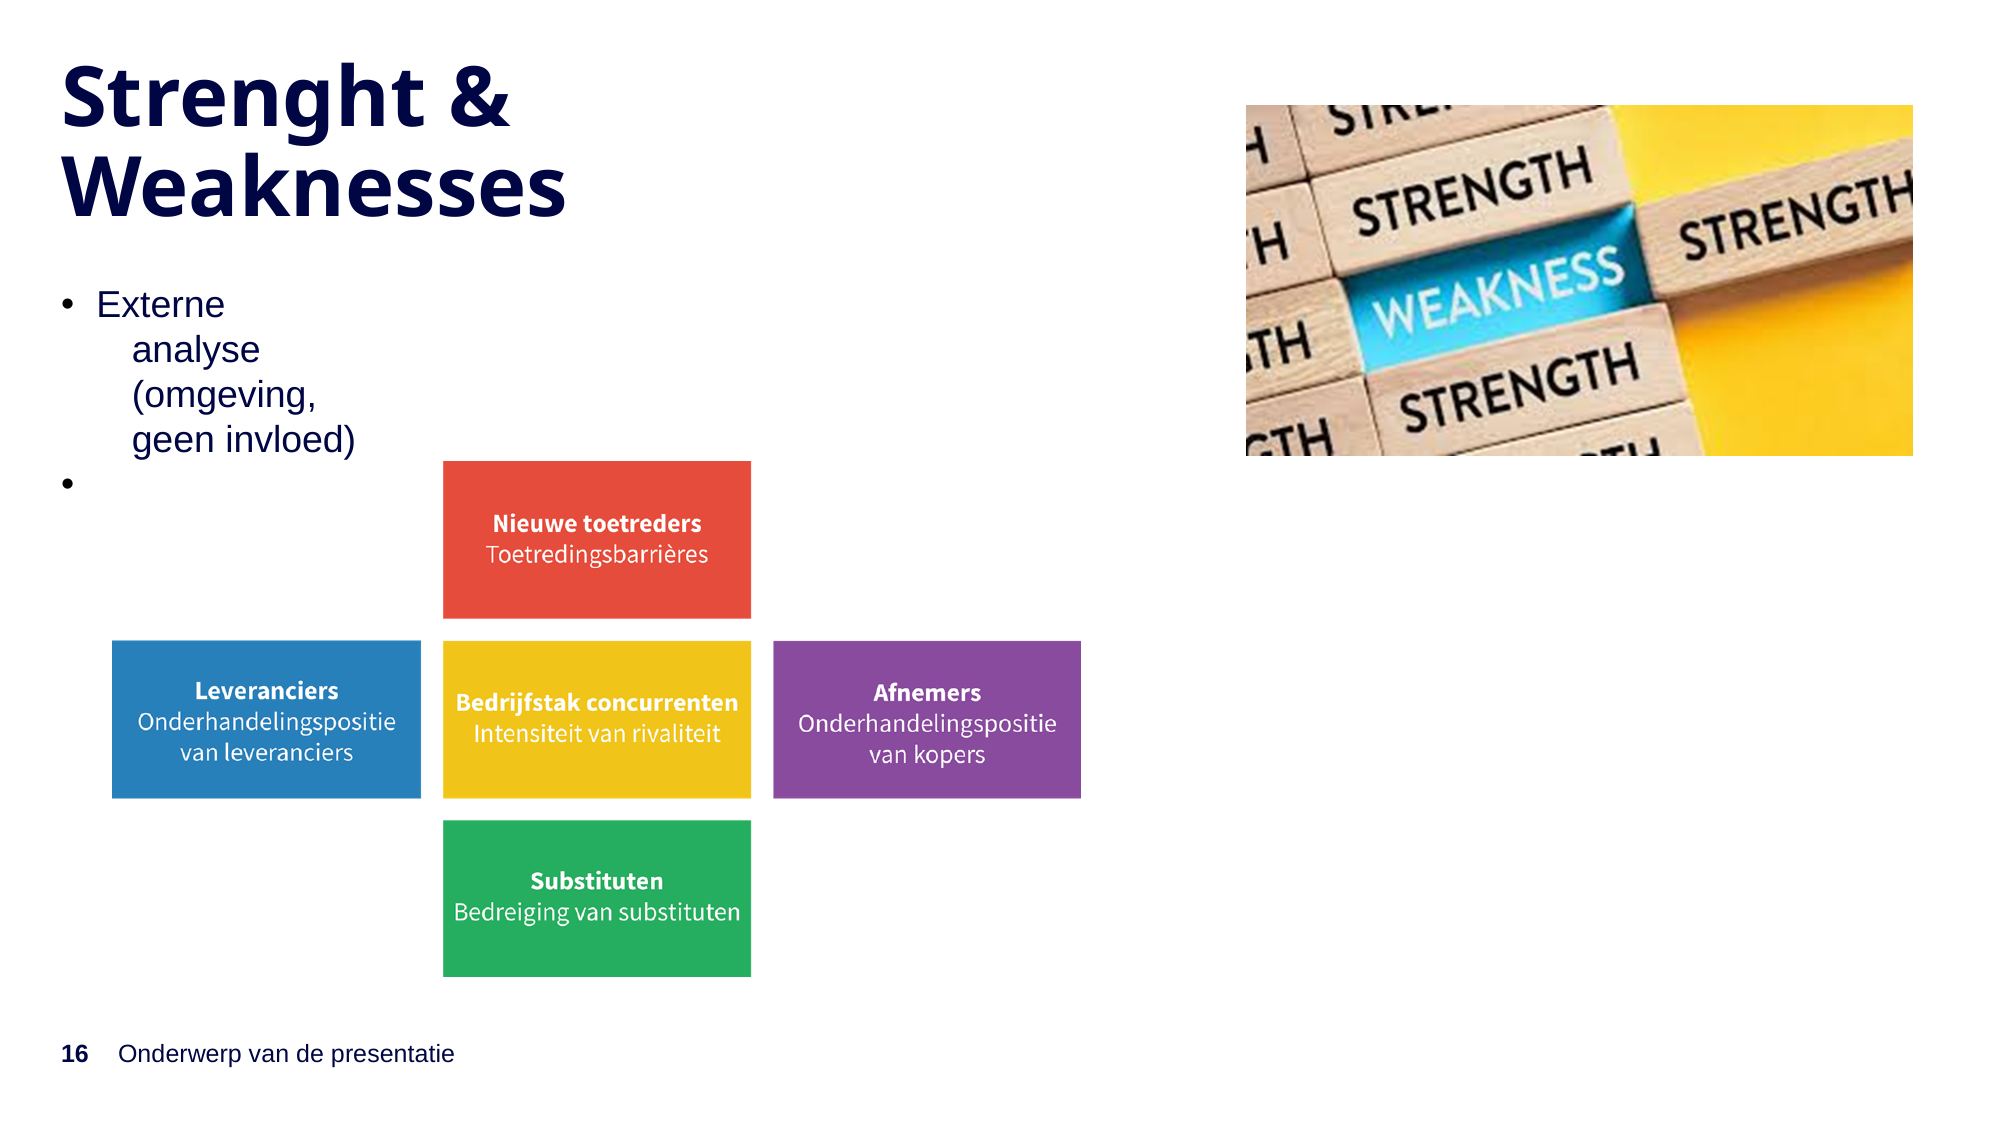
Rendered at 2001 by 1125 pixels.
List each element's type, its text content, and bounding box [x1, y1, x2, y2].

text_box 13 [60, 1037, 113, 1074]
picture [112, 461, 1081, 977]
picture [1246, 105, 1913, 456]
title Strenght & Weaknesses [60, 48, 986, 240]
list Externe analyse (omgeving, geen invloed) [60, 280, 987, 1006]
text_box Onderwerp van de presentatie [118, 1037, 987, 1074]
